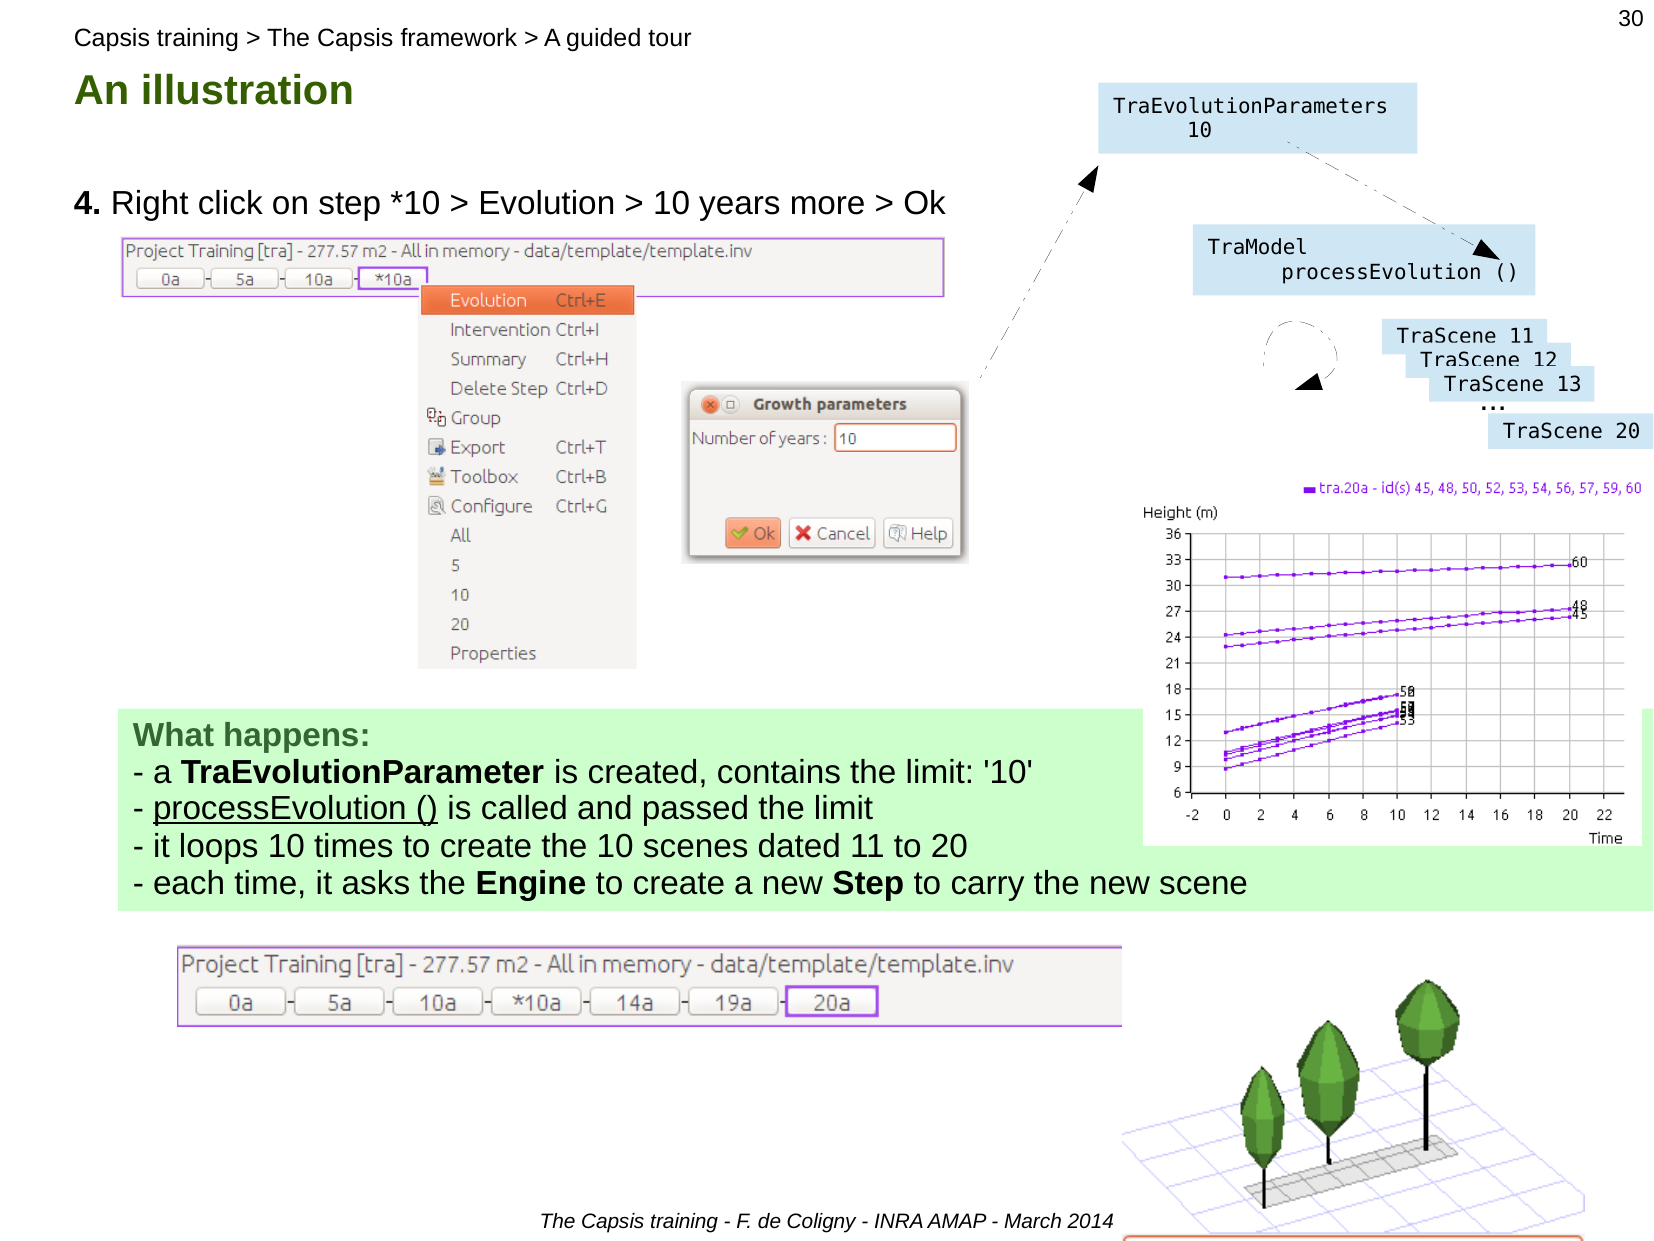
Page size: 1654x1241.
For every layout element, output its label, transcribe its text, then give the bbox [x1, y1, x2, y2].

picture [120, 236, 969, 669]
text_box What happens: - a TraEvolutionParameter is created, contains the limit: '10' - processEvolution () is called and passed the limit - it loops 10 times to create the 10 scenes dated 11 to 20 - each time, it asks the Engine to create a new Step to carry the new scene [118, 708, 1654, 911]
text_box ... [1464, 372, 1536, 426]
text_box The Capsis training - F. de Coligny - INRA AMAP - March 2014 [0, 1201, 1654, 1241]
picture [1143, 472, 1642, 846]
text_box TraScene 13 [1429, 366, 1595, 402]
text_box Capsis training > The Capsis framework > A guided tour [59, 16, 1004, 59]
text_box An illustration [59, 59, 1016, 121]
text_box TraScene 11 [1381, 318, 1548, 355]
text_box 4. Right click on step *10 > Evolution > 10 years more > Ok [59, 177, 1359, 230]
text_box TraEvolutionParameters 10 [1098, 82, 1418, 154]
picture [177, 944, 1585, 1201]
text_box TraScene 12 [1405, 342, 1571, 378]
text_box TraScene 20 [1488, 413, 1654, 449]
text_box TraModel processEvolution () [1192, 224, 1536, 296]
